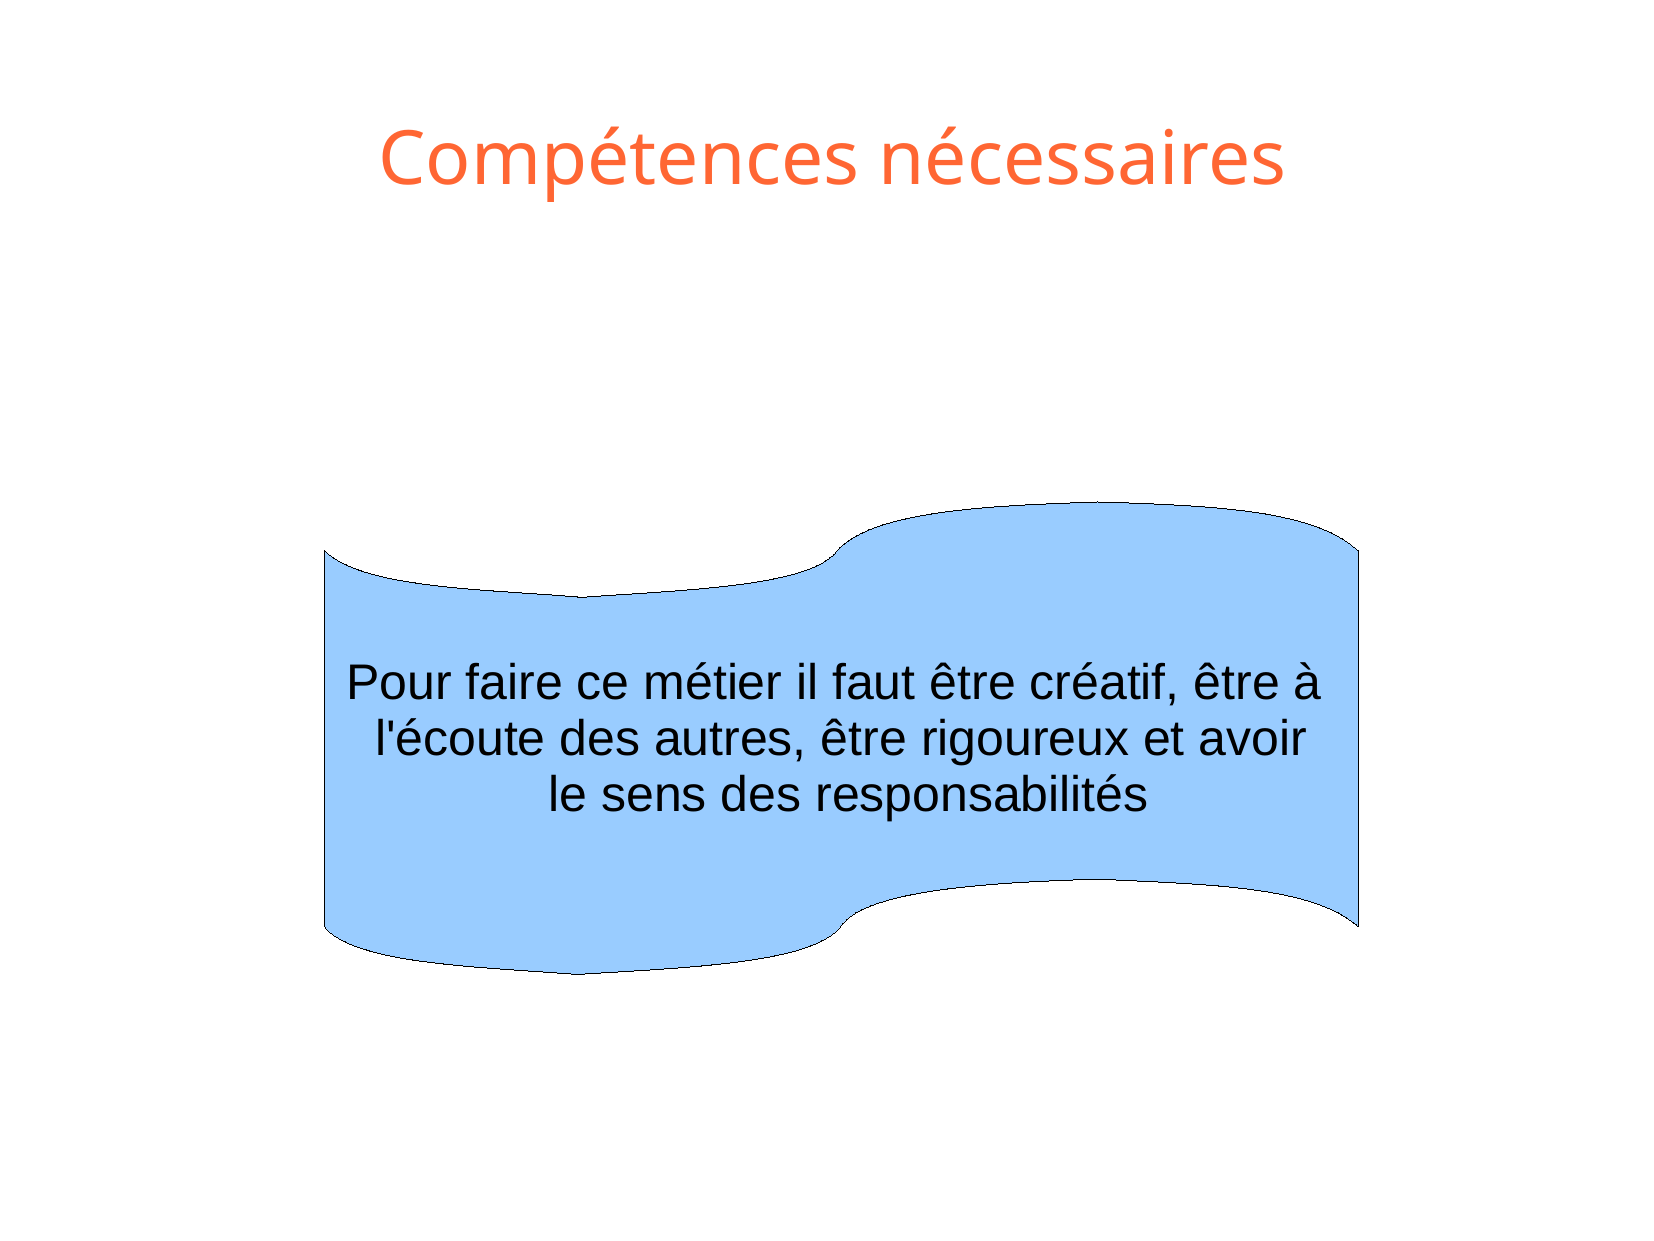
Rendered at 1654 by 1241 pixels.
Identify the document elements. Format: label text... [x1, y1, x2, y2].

text_box Pour faire ce métier il faut être créatif, être à l'écoute des autres, être rigoureux et avoir le sens des responsabilités [324, 501, 1359, 975]
title Compétences nécessaires [88, 59, 1577, 252]
